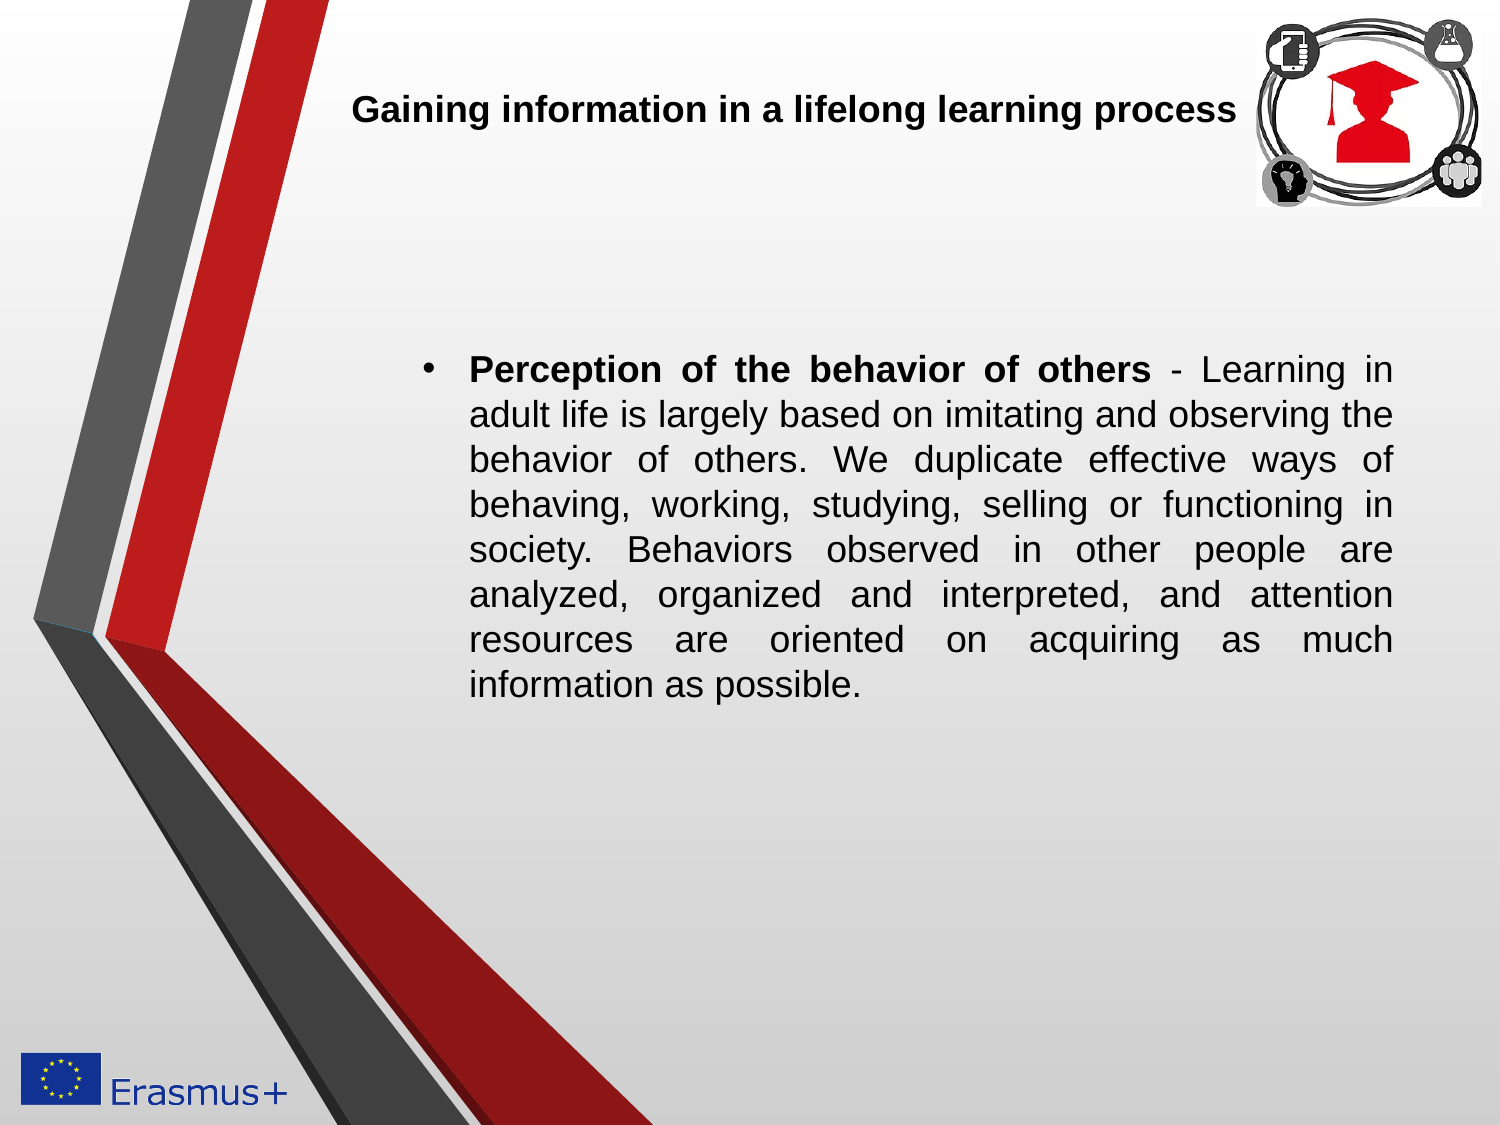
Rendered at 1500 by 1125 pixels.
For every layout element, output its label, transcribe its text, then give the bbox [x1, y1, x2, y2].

chart [1257, 19, 1483, 209]
picture [5, 1037, 302, 1120]
text_box Gaining information in a lifelong learning process [336, 78, 1256, 138]
picture [1256, 18, 1482, 207]
text_box Perception of the behavior of others - Learning in adult life is largely based on imitating and observing the behavior of others. We duplicate effective ways of behaving, working, studying, selling or functioning in society. Behaviors observed in other people are analyzed, organized and interpreted, and attention resources are oriented on acquiring as much information as possible. [407, 338, 1409, 713]
